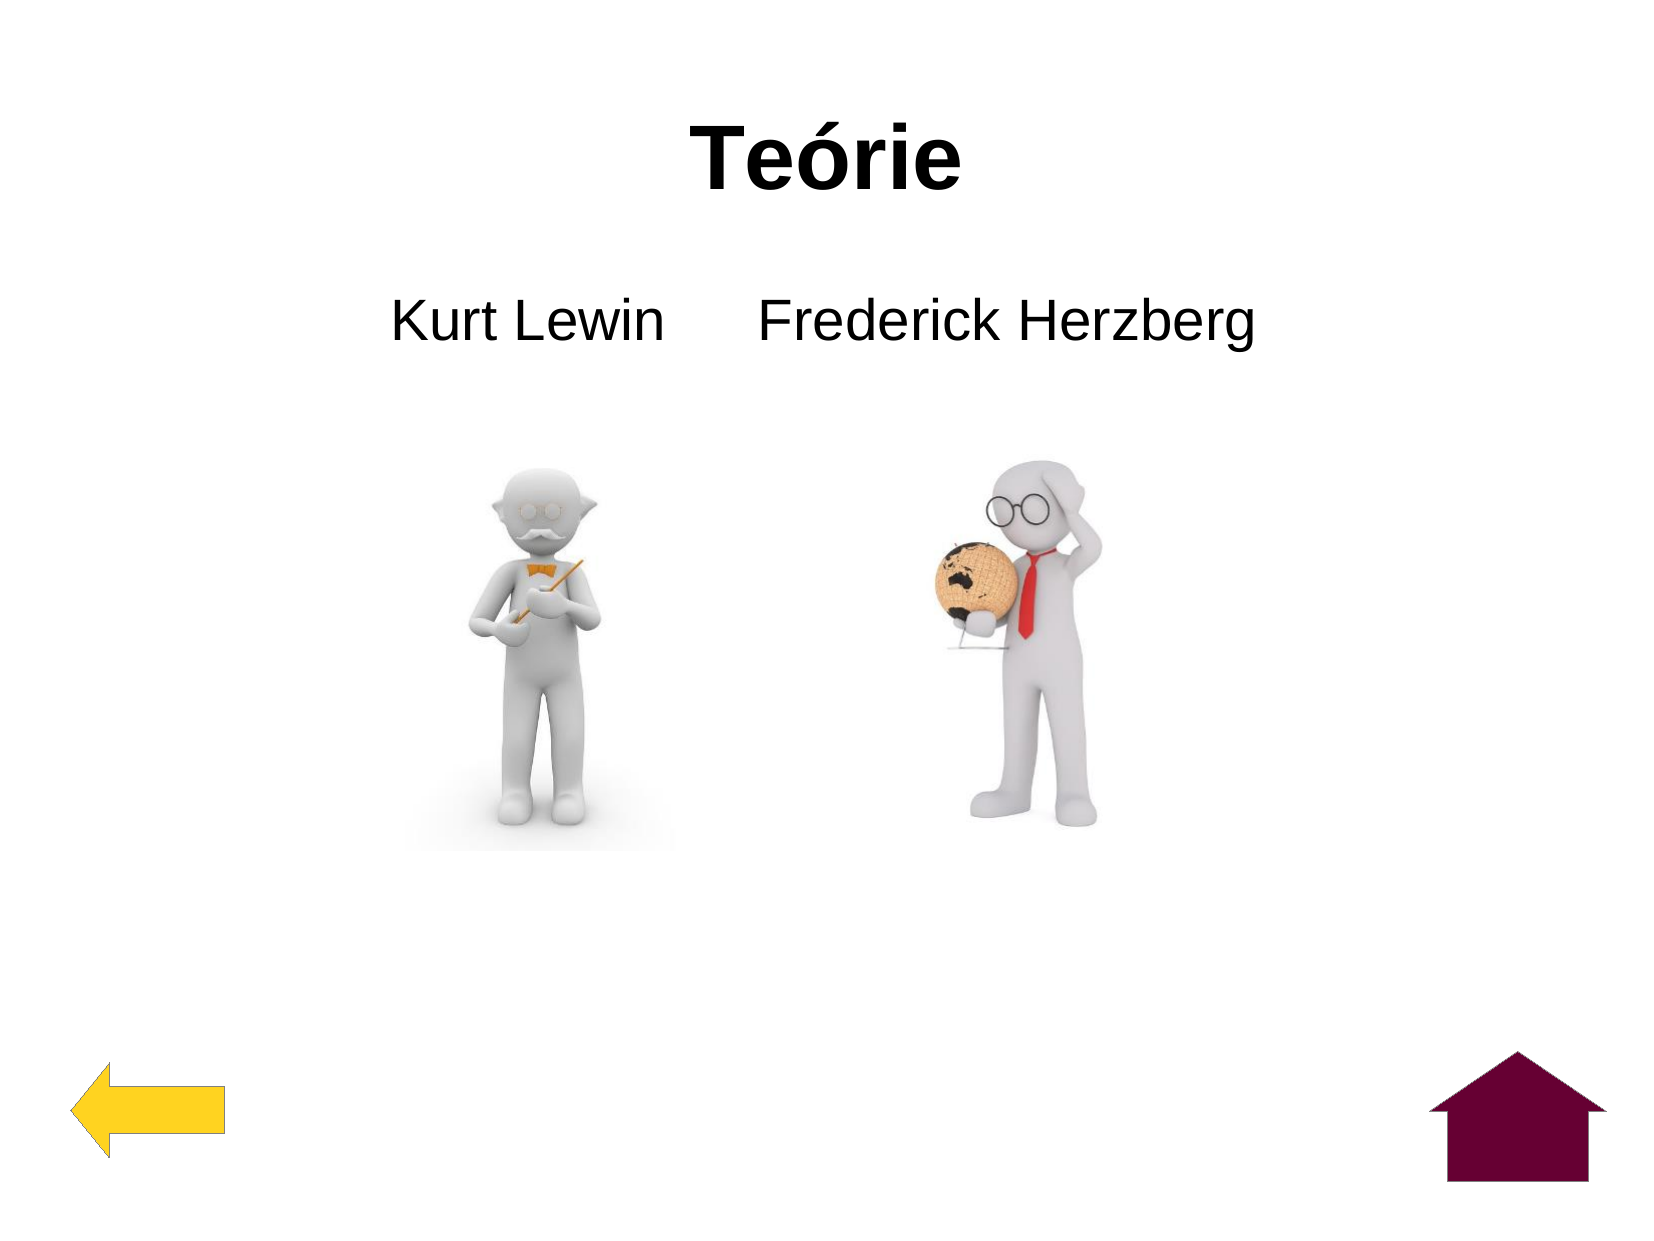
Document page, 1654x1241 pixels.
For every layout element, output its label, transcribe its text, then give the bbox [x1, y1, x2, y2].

text_box [1429, 1051, 1607, 1182]
picture [838, 438, 1239, 839]
list Kurt Lewin Frederick Herzberg [82, 290, 1654, 354]
text_box [70, 1062, 225, 1158]
picture [341, 460, 733, 851]
title Teórie [82, 97, 1571, 209]
